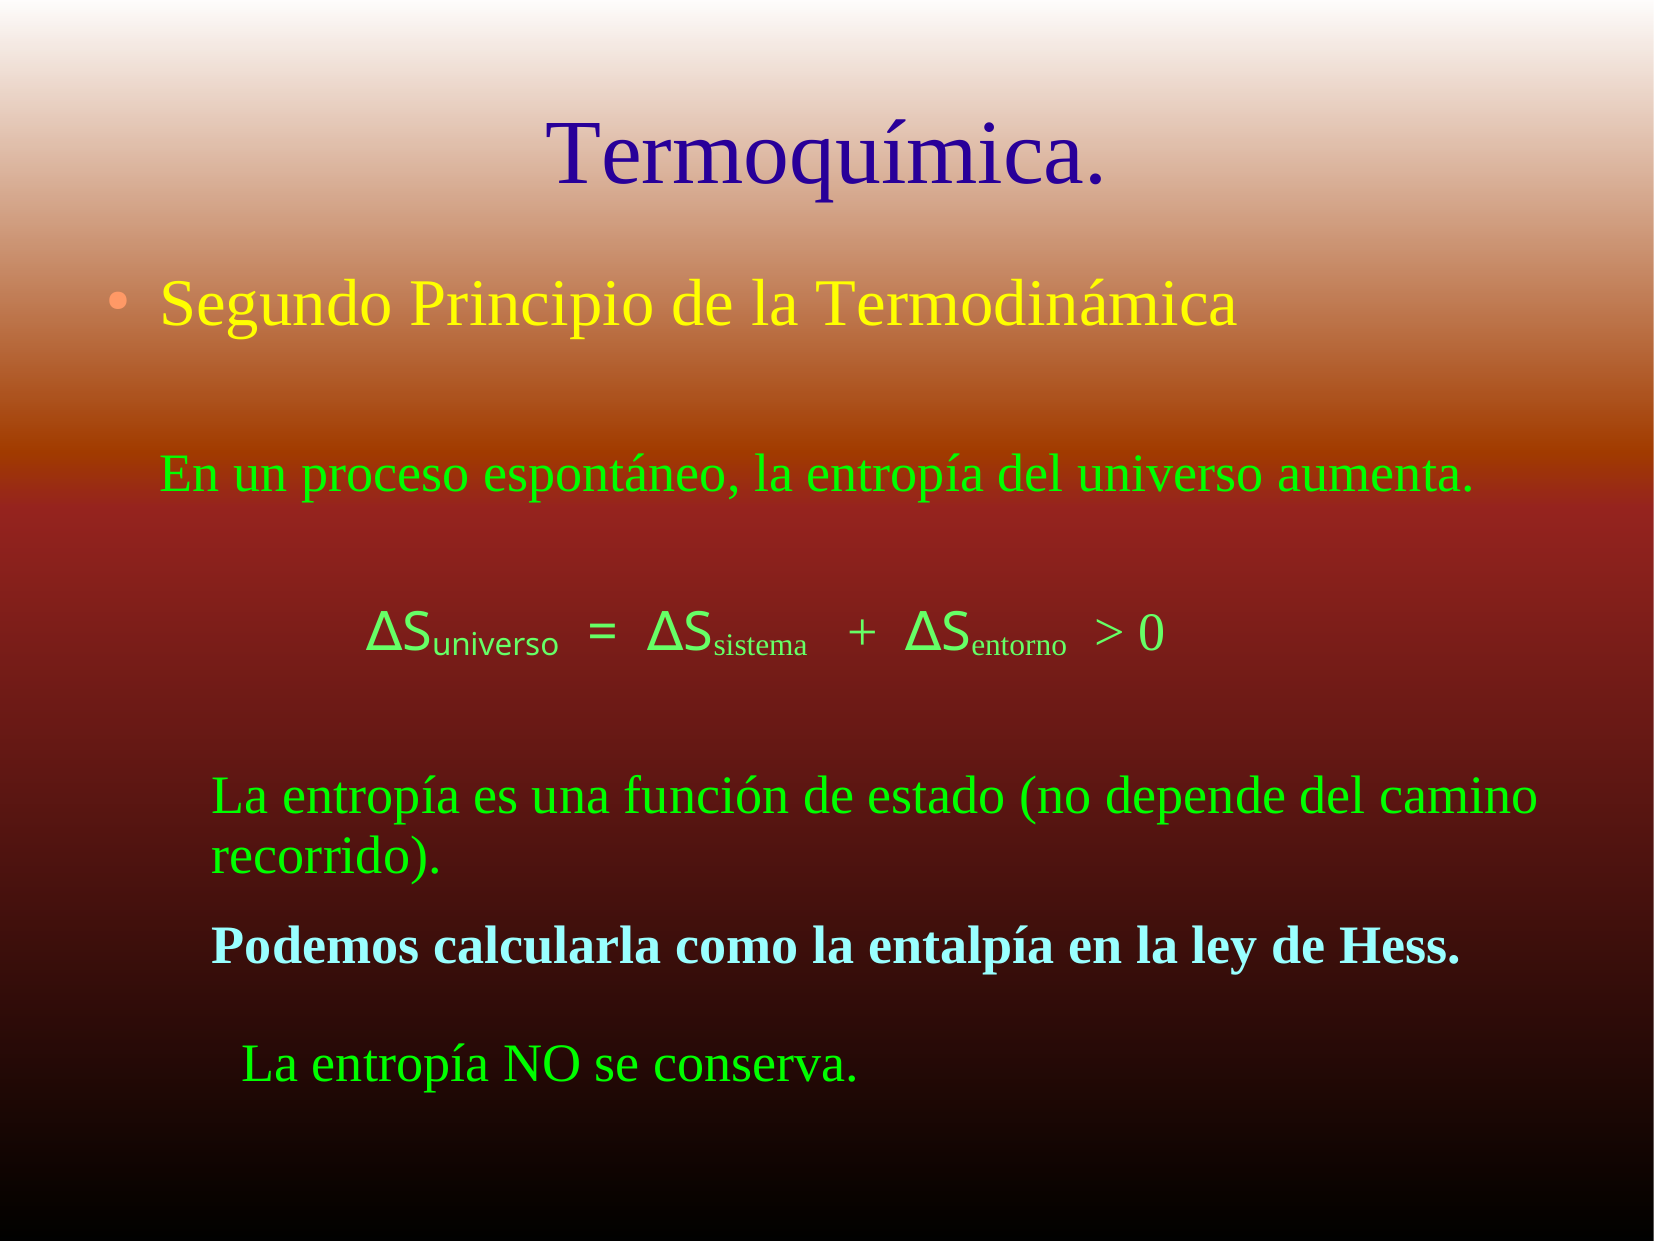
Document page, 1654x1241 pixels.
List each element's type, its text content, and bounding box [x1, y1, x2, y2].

text_box La entropía es una función de estado (no depende del camino recorrido). Podemos calcularla como la entalpía en la ley de Hess. [140, 765, 1595, 977]
text_box En un proceso espontáneo, la entropía del universo aumenta. [88, 442, 1595, 564]
picture [0, 0, 1654, 1241]
text_box ∆Suniverso = ∆Ssistema + ∆Sentorno > 0 [295, 592, 1477, 739]
title Termoquímica. [82, 49, 1571, 257]
text_box La entropía NO se conserva. [170, 1033, 1506, 1094]
list Segundo Principio de la Termodinámica [88, 265, 1518, 442]
